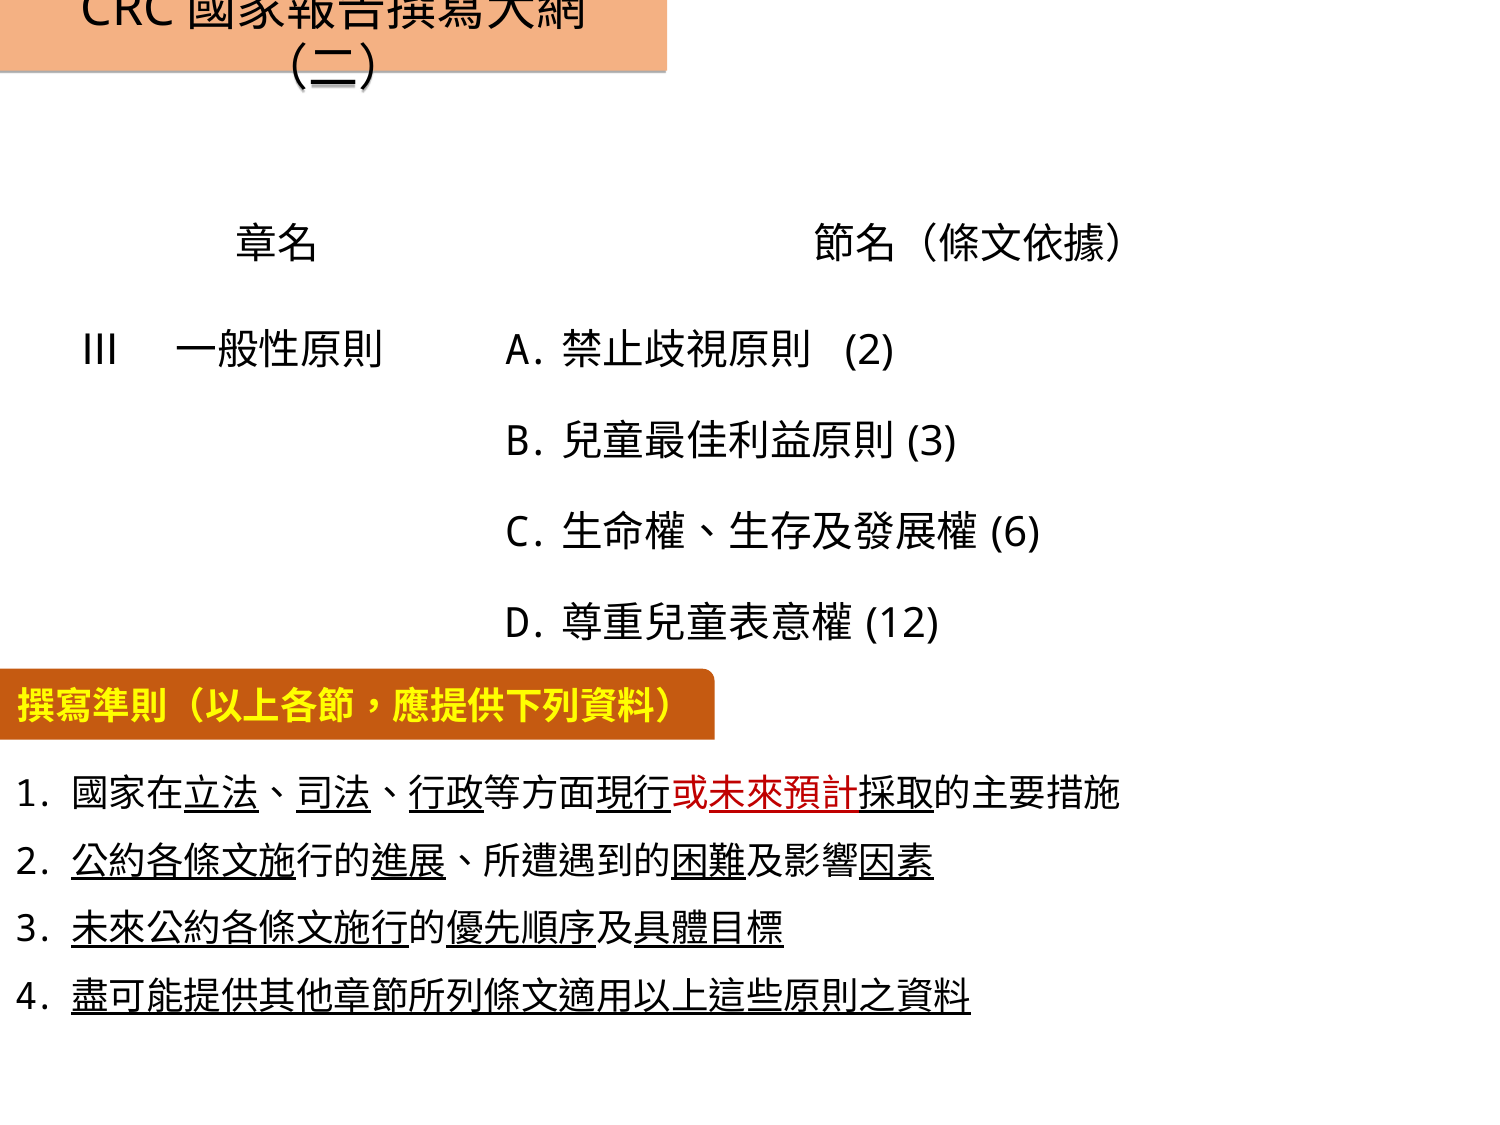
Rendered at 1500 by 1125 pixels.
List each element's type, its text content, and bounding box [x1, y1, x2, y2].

table_cell Ⅲ 一般性原則 [65, 278, 490, 658]
text_box 國家在立法、司法、行政等方面現行或未來預計採取的主要措施 公約各條文施行的進展、所遭遇到的困難及影響因素 未來公約各條文施行的優先順序及具體目標 盡可能提供其他章節所列條文適用以上這些原則之資料 [0, 739, 1500, 1025]
table_cell 禁止歧視原則 (2) 兒童最佳利益原則(3) 生命權、生存及發展權(6) 尊重兒童表意權(12) [490, 278, 1470, 658]
text_box CRC國家報告撰寫大網（二） [194, 0, 228, 23]
table_header 節名（條文依據） [490, 173, 1470, 278]
text_box CRC國家報告撰寫大網（二） [0, 0, 668, 71]
table_header 章名 [65, 173, 490, 278]
text_box 撰寫準則（以上各節，應提供下列資料） [0, 668, 715, 740]
